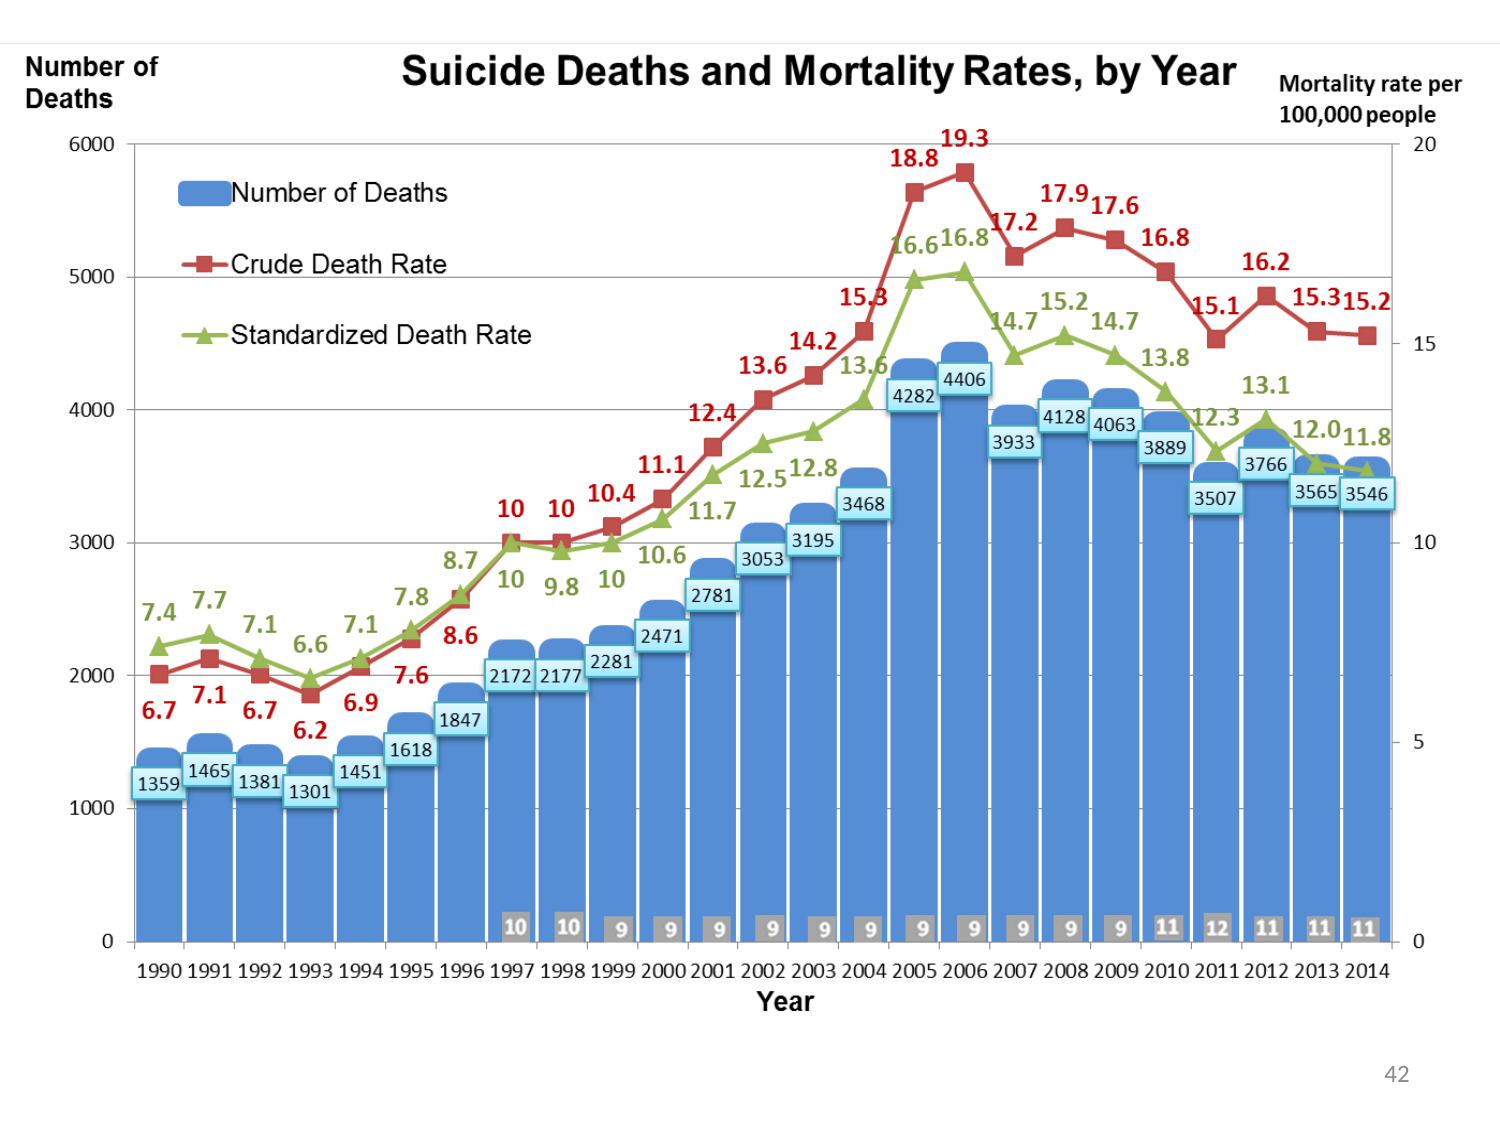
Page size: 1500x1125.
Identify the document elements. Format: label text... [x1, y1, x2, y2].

text_box <編號> [1074, 1043, 1426, 1103]
picture [0, 42, 1500, 1043]
